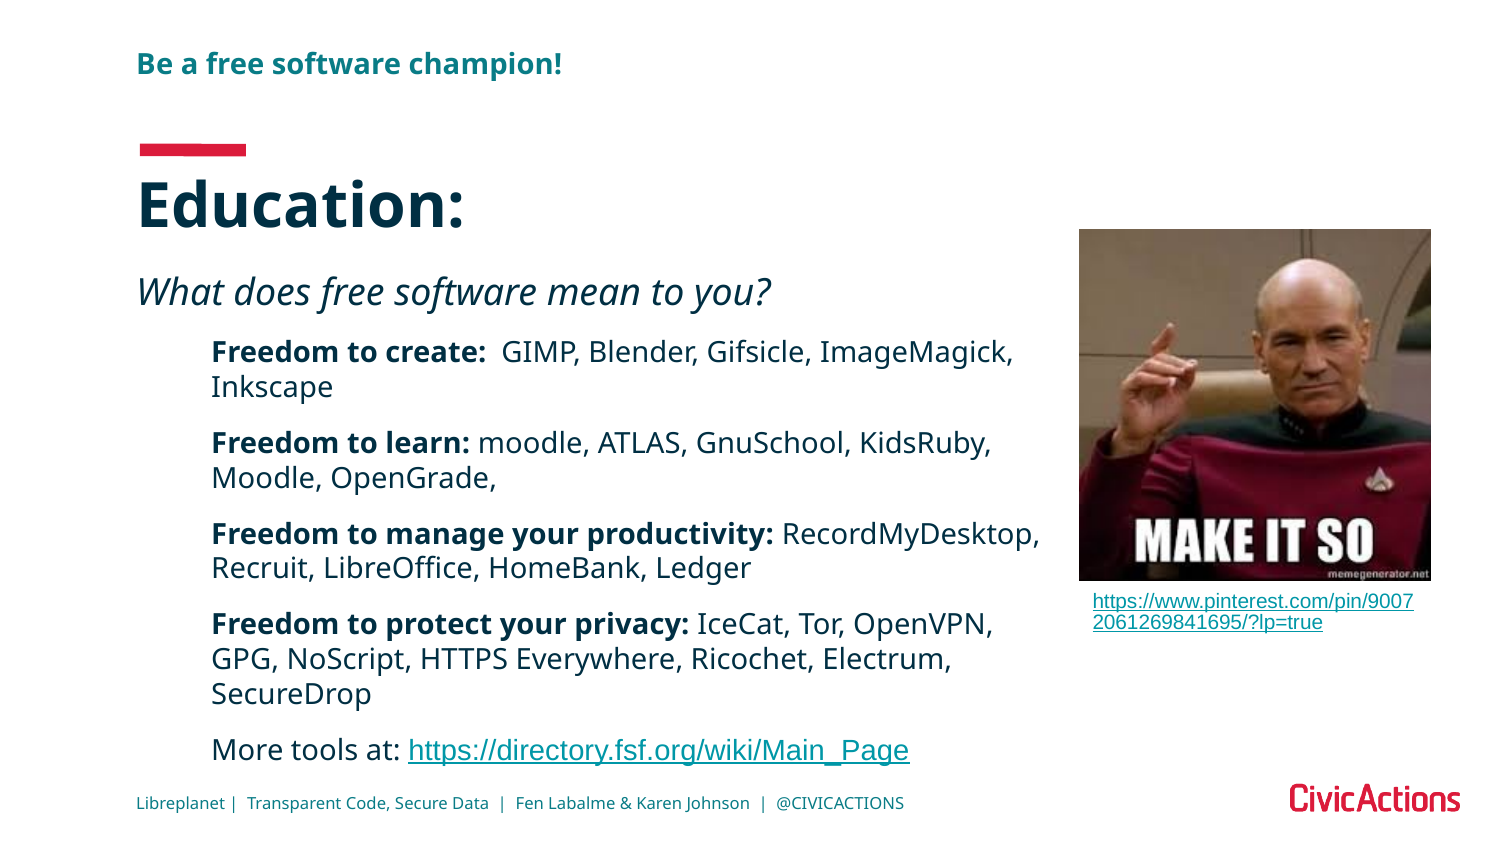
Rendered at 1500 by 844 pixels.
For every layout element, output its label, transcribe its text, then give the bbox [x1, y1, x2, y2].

title Be a free software champion! [121, 30, 1375, 112]
list Education: What does free software mean to you? Freedom to create: GIMP, Blender, Gifsicle, ImageMagick, Inkscape Freedom to learn: moodle, ATLAS, GnuSchool, KidsRuby, Moodle, OpenGrade, Freedom to manage your productivity: RecordMyDesktop, Recruit, LibreOffice, HomeBank, Ledger Freedom to protect your privacy: IceCat, Tor, OpenVPN, GPG, NoScript, HTTPS Everywhere, Ricochet, Electrum, SecureDrop More tools at: https://directory.fsf.org/wiki/Main_Page [121, 150, 1078, 778]
text_box https://www.pinterest.com/pin/90072061269841695/?lp=true [1077, 572, 1439, 634]
picture [1079, 229, 1431, 572]
text_box Libreplanet | Transparent Code, Secure Data | Fen Labalme & Karen Johnson | @CIVICACTIONS [121, 778, 1467, 817]
